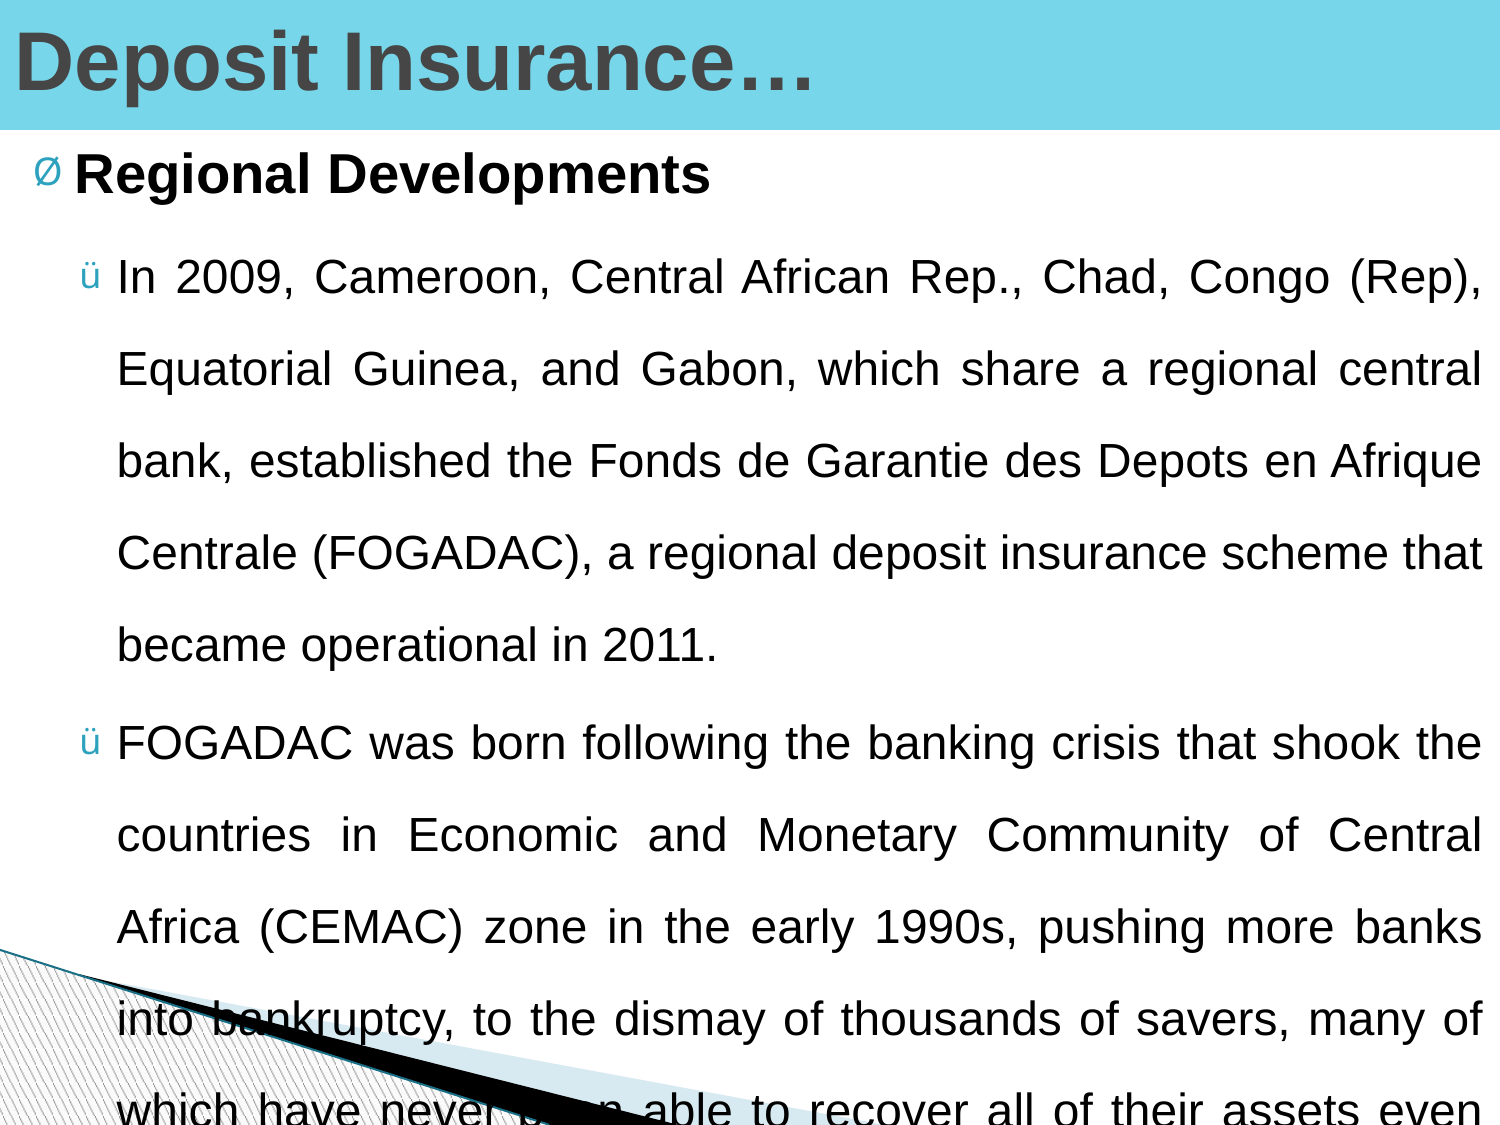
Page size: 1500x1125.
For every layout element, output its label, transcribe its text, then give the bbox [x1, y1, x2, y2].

title Deposit Insurance… [0, 0, 1500, 130]
list Regional Developments In 2009, Cameroon, Central African Rep., Chad, Congo (Rep), Equatorial Guinea, and Gabon, which share a regional central bank, established the Fonds de Garantie des Depots en Afrique Centrale (FOGADAC), a regional deposit insurance scheme that became operational in 2011. FOGADAC was born following the banking crisis that shook the countries in Economic and Monetary Community of Central Africa (CEMAC) zone in the early 1990s, pushing more banks into bankruptcy, to the dismay of thousands of savers, many of which have never been able to recover all of their assets even to this day. FOGADAC reimburse savers' deposits and other assets placed with banks in the CEMAC, up to 5 million FCFA maximum, in case of difficulties for member financial institutions. [0, 130, 1500, 1125]
